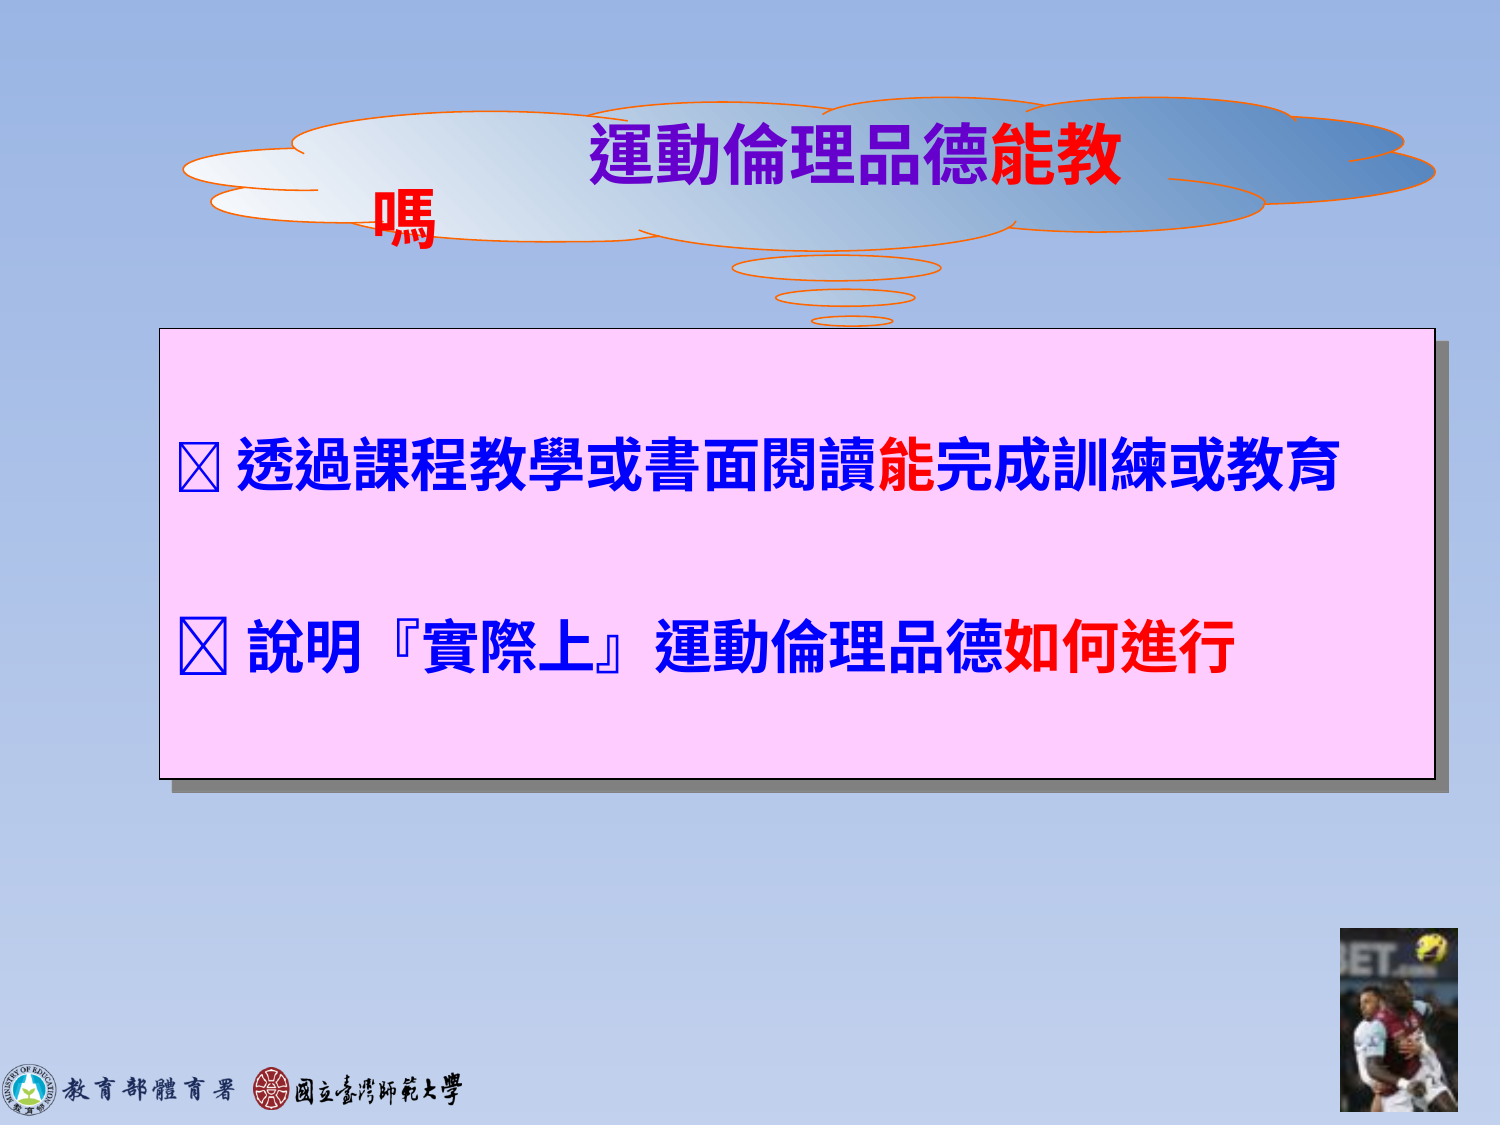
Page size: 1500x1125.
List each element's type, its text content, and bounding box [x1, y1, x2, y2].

text_box 運動倫理品德能教嗎 [811, 316, 893, 327]
picture [1340, 928, 1458, 1112]
text_box 透過課程教學或書面閱讀能完成訓練或教育 說明『實際上』運動倫理品德如何進行 [159, 328, 1435, 779]
text_box 運動倫理品德能教嗎 [775, 289, 915, 307]
text_box 運動倫理品德能教嗎 [183, 97, 1436, 252]
text_box 運動倫理品德能教嗎 [732, 255, 941, 281]
